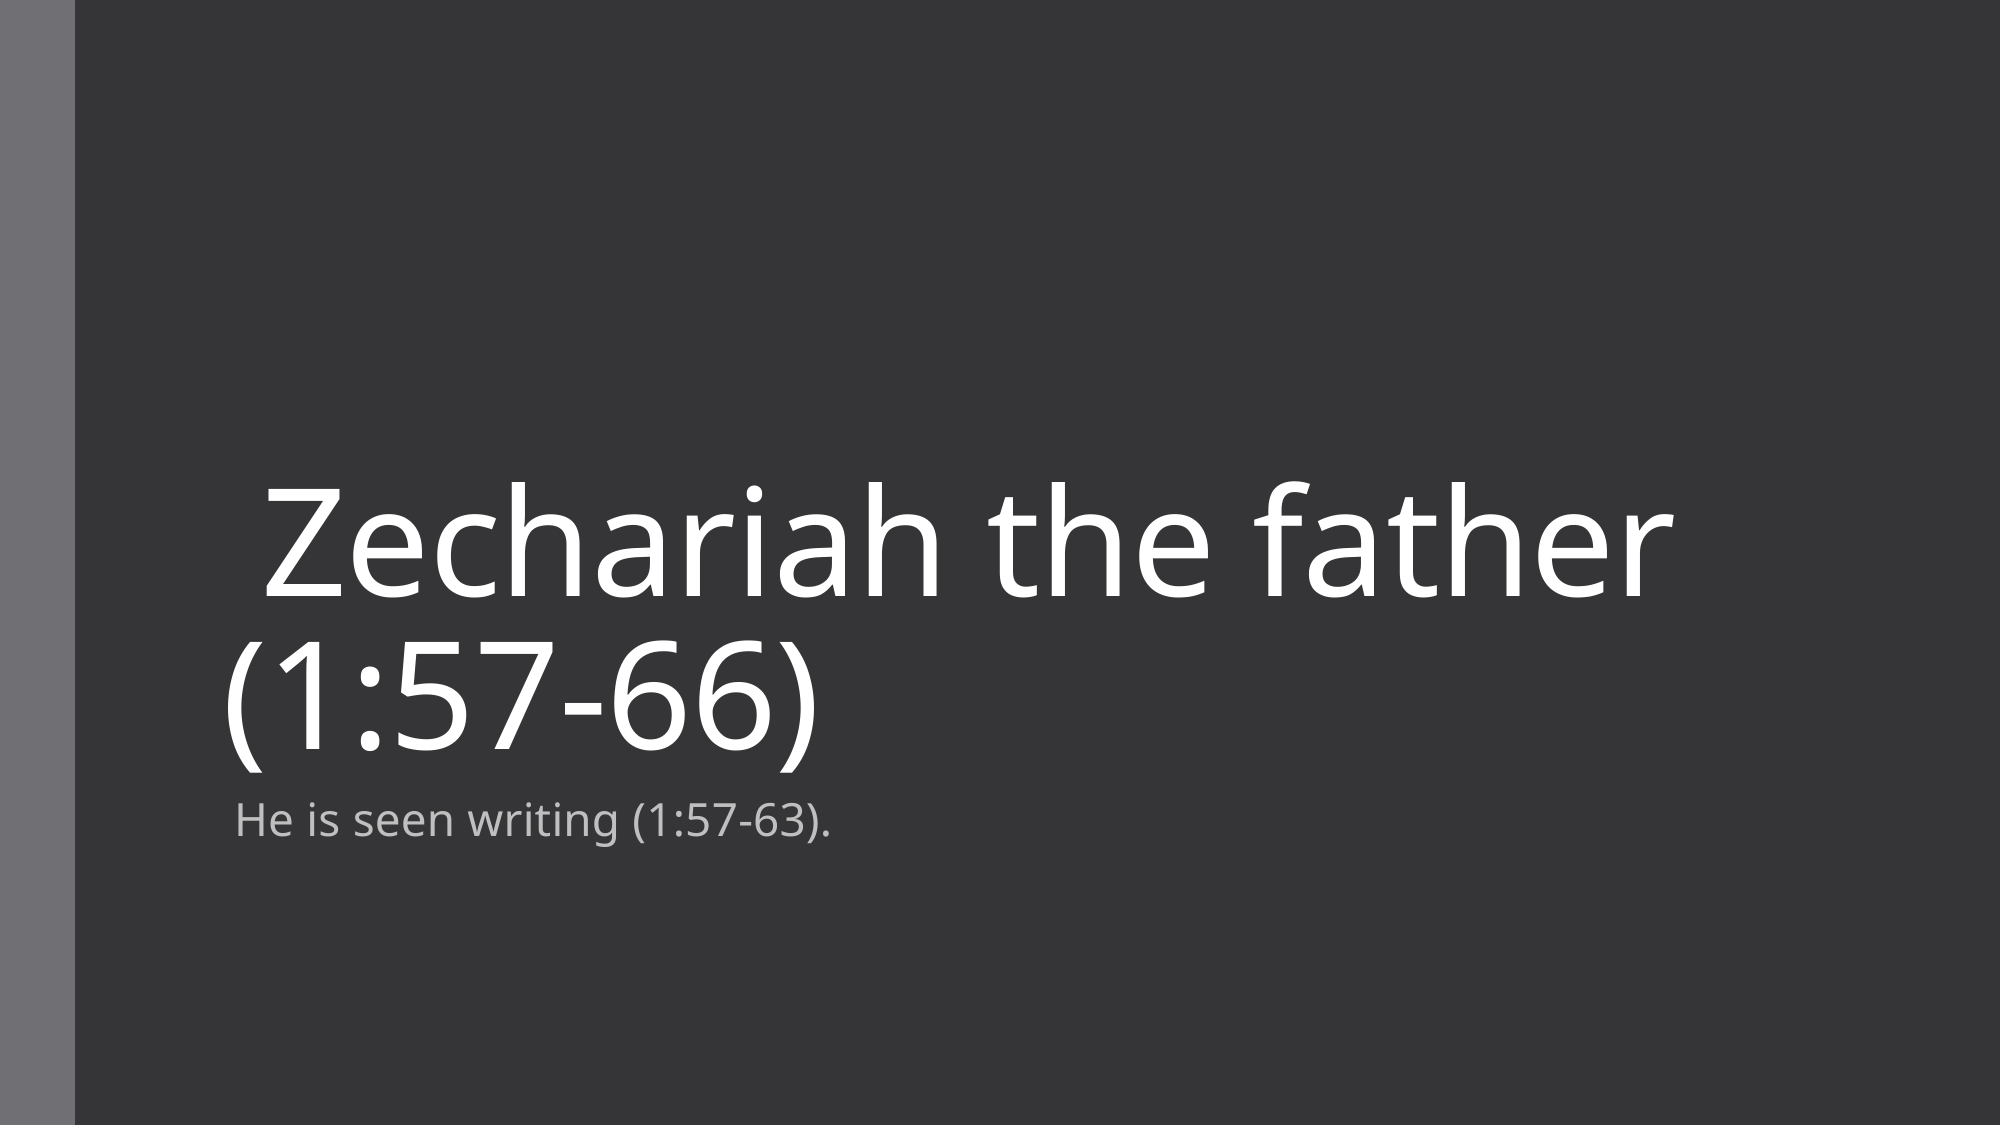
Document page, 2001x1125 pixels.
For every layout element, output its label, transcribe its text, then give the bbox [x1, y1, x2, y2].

subtitle He is seen writing (1:57-63). [206, 787, 1752, 1066]
title Zechariah the father (1:57-66) [206, 124, 1752, 787]
